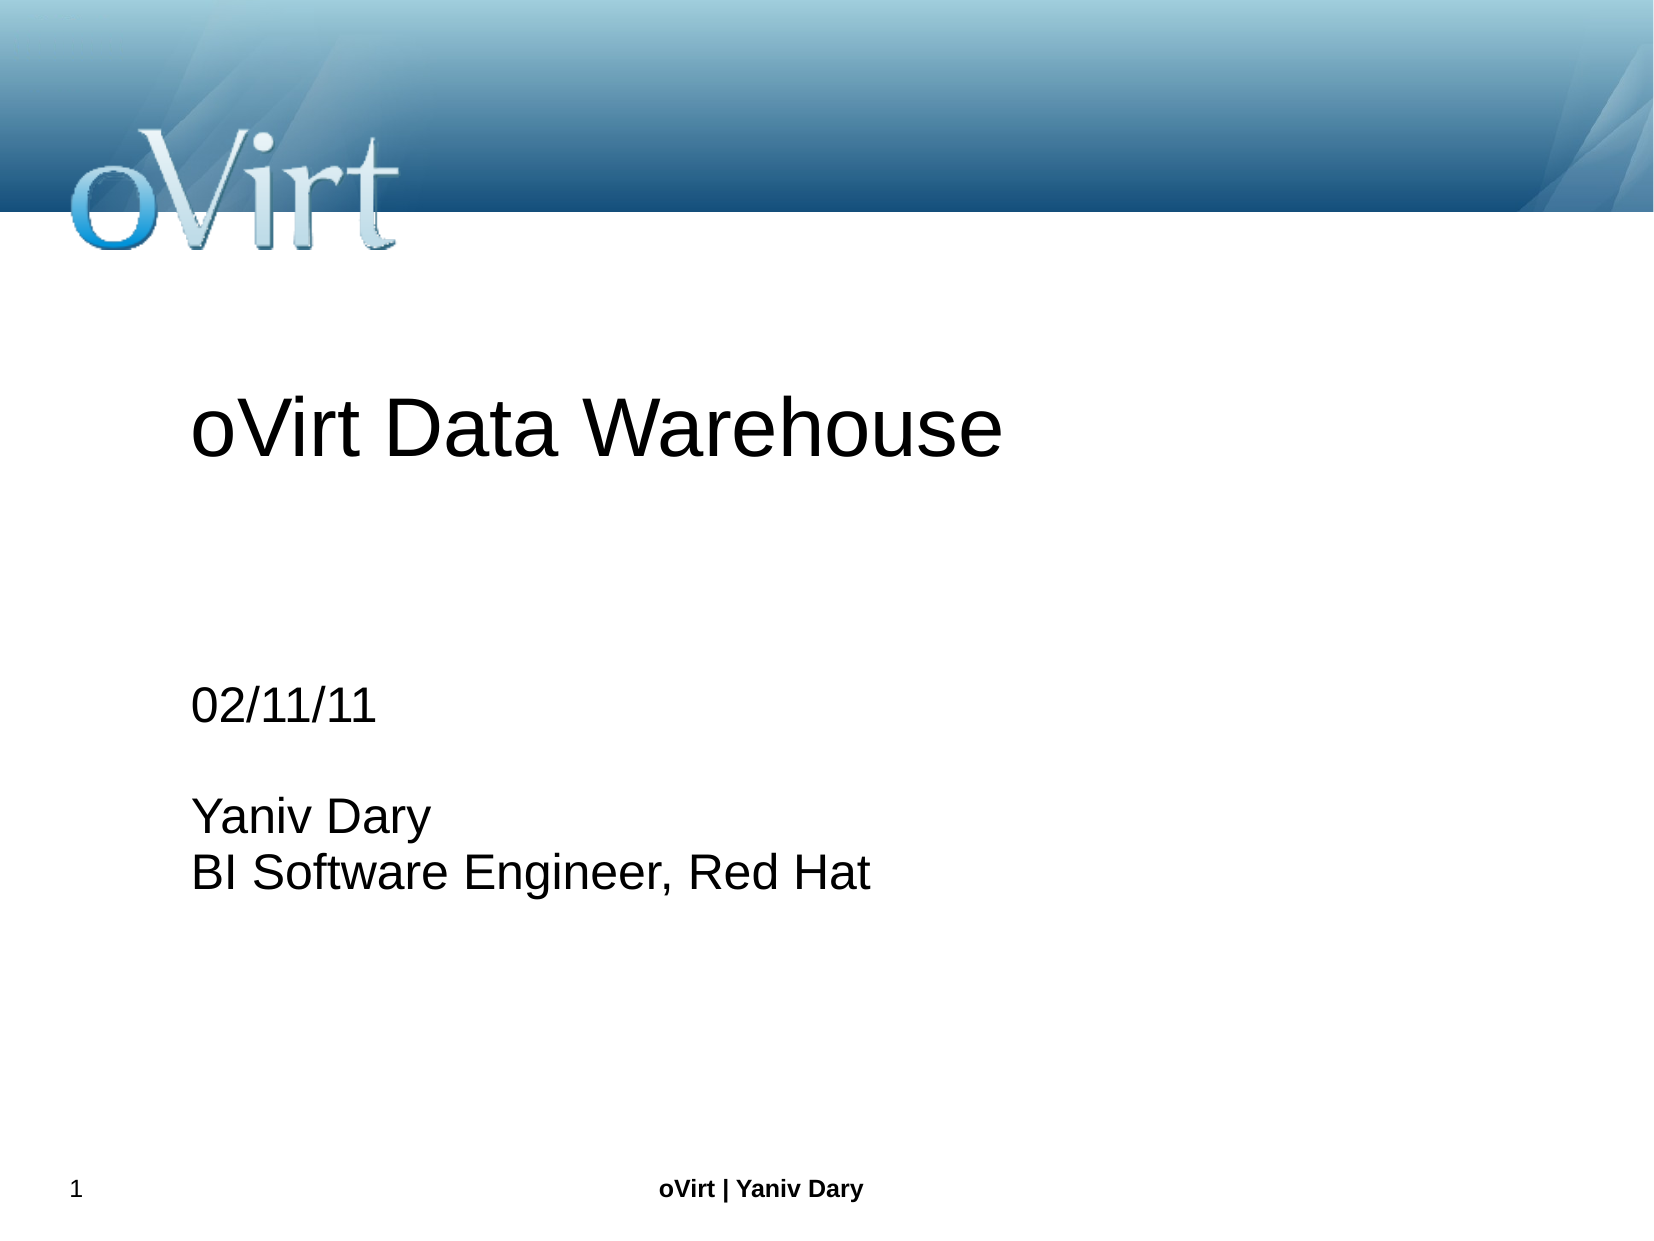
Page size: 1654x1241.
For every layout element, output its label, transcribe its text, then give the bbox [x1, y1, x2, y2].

text_box 02/11/11 Yaniv Dary BI Software Engineer, Red Hat [176, 669, 1549, 908]
picture [0, 0, 1654, 250]
text_box oVirt Data Warehouse [175, 374, 1549, 510]
